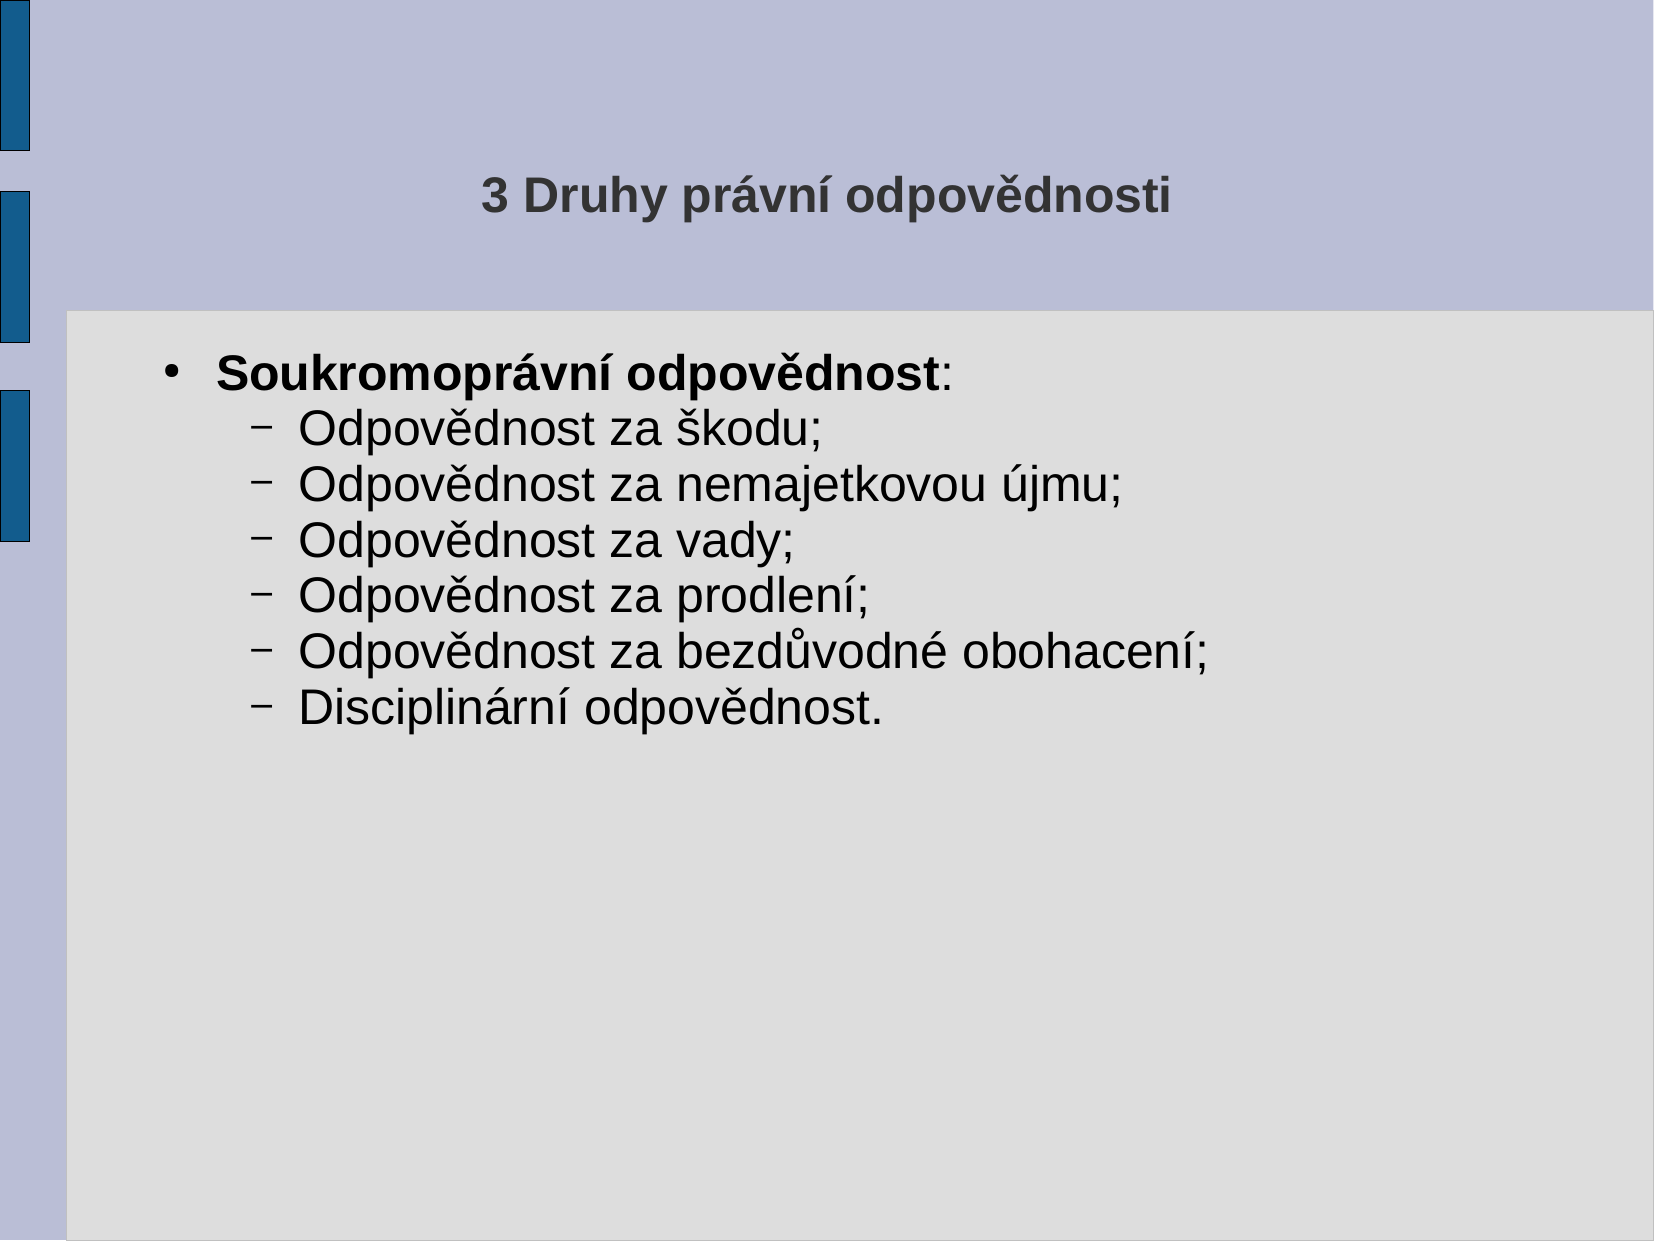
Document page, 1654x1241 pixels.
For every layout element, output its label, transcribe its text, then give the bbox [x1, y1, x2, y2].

title 3 Druhy právní odpovědnosti [121, 91, 1534, 299]
list Soukromoprávní odpovědnost: Odpovědnost za škodu; Odpovědnost za nemajetkovou újmu; Odpovědnost za vady; Odpovědnost za prodlení; Odpovědnost za bezdůvodné obohacení; Disciplinární odpovědnost. [121, 344, 1534, 1127]
